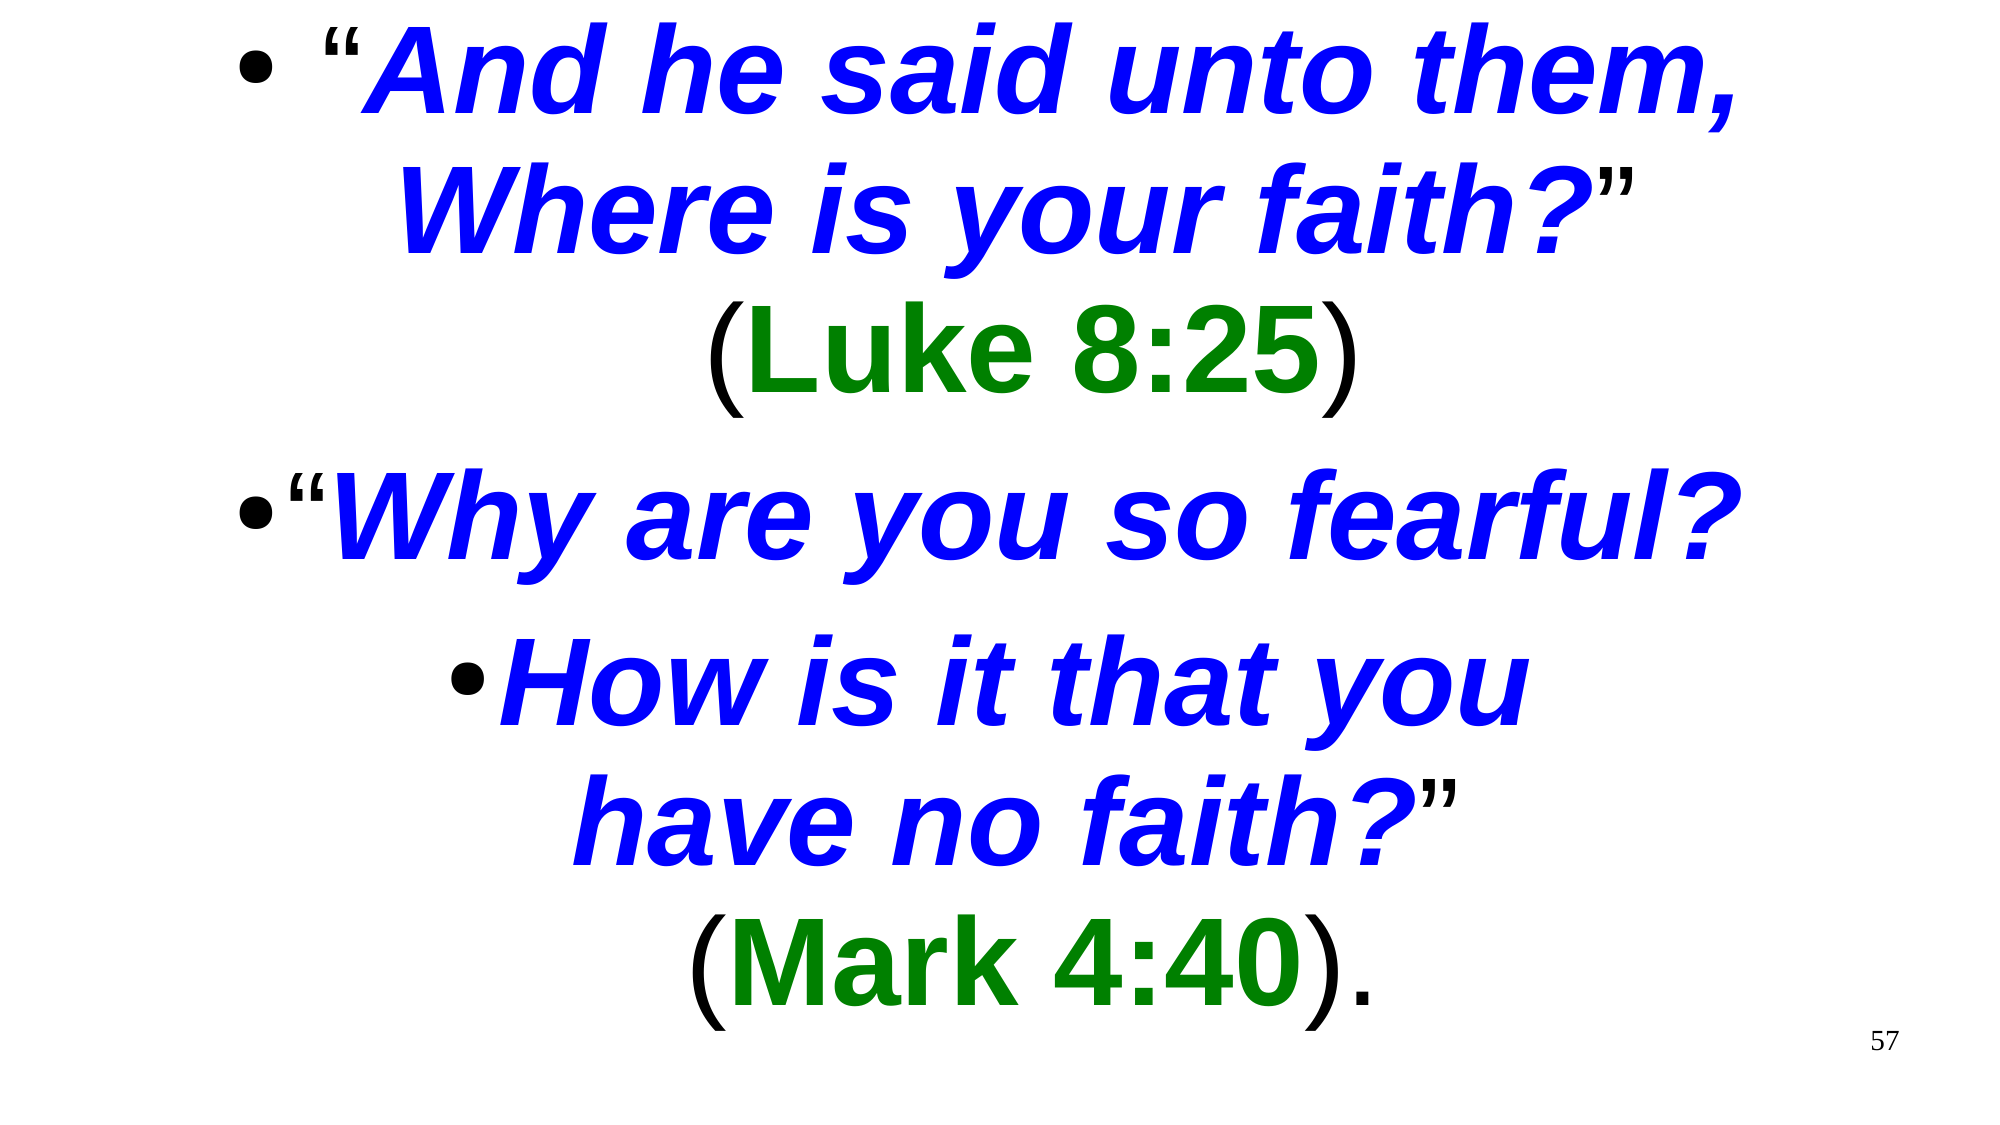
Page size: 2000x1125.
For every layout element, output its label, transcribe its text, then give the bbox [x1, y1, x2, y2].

list “And he said unto them, Where is your faith?” (Luke 8:25) “Why are you so fearful? How is it that you have no faith?” (Mark 4:40). [0, 0, 1996, 1123]
